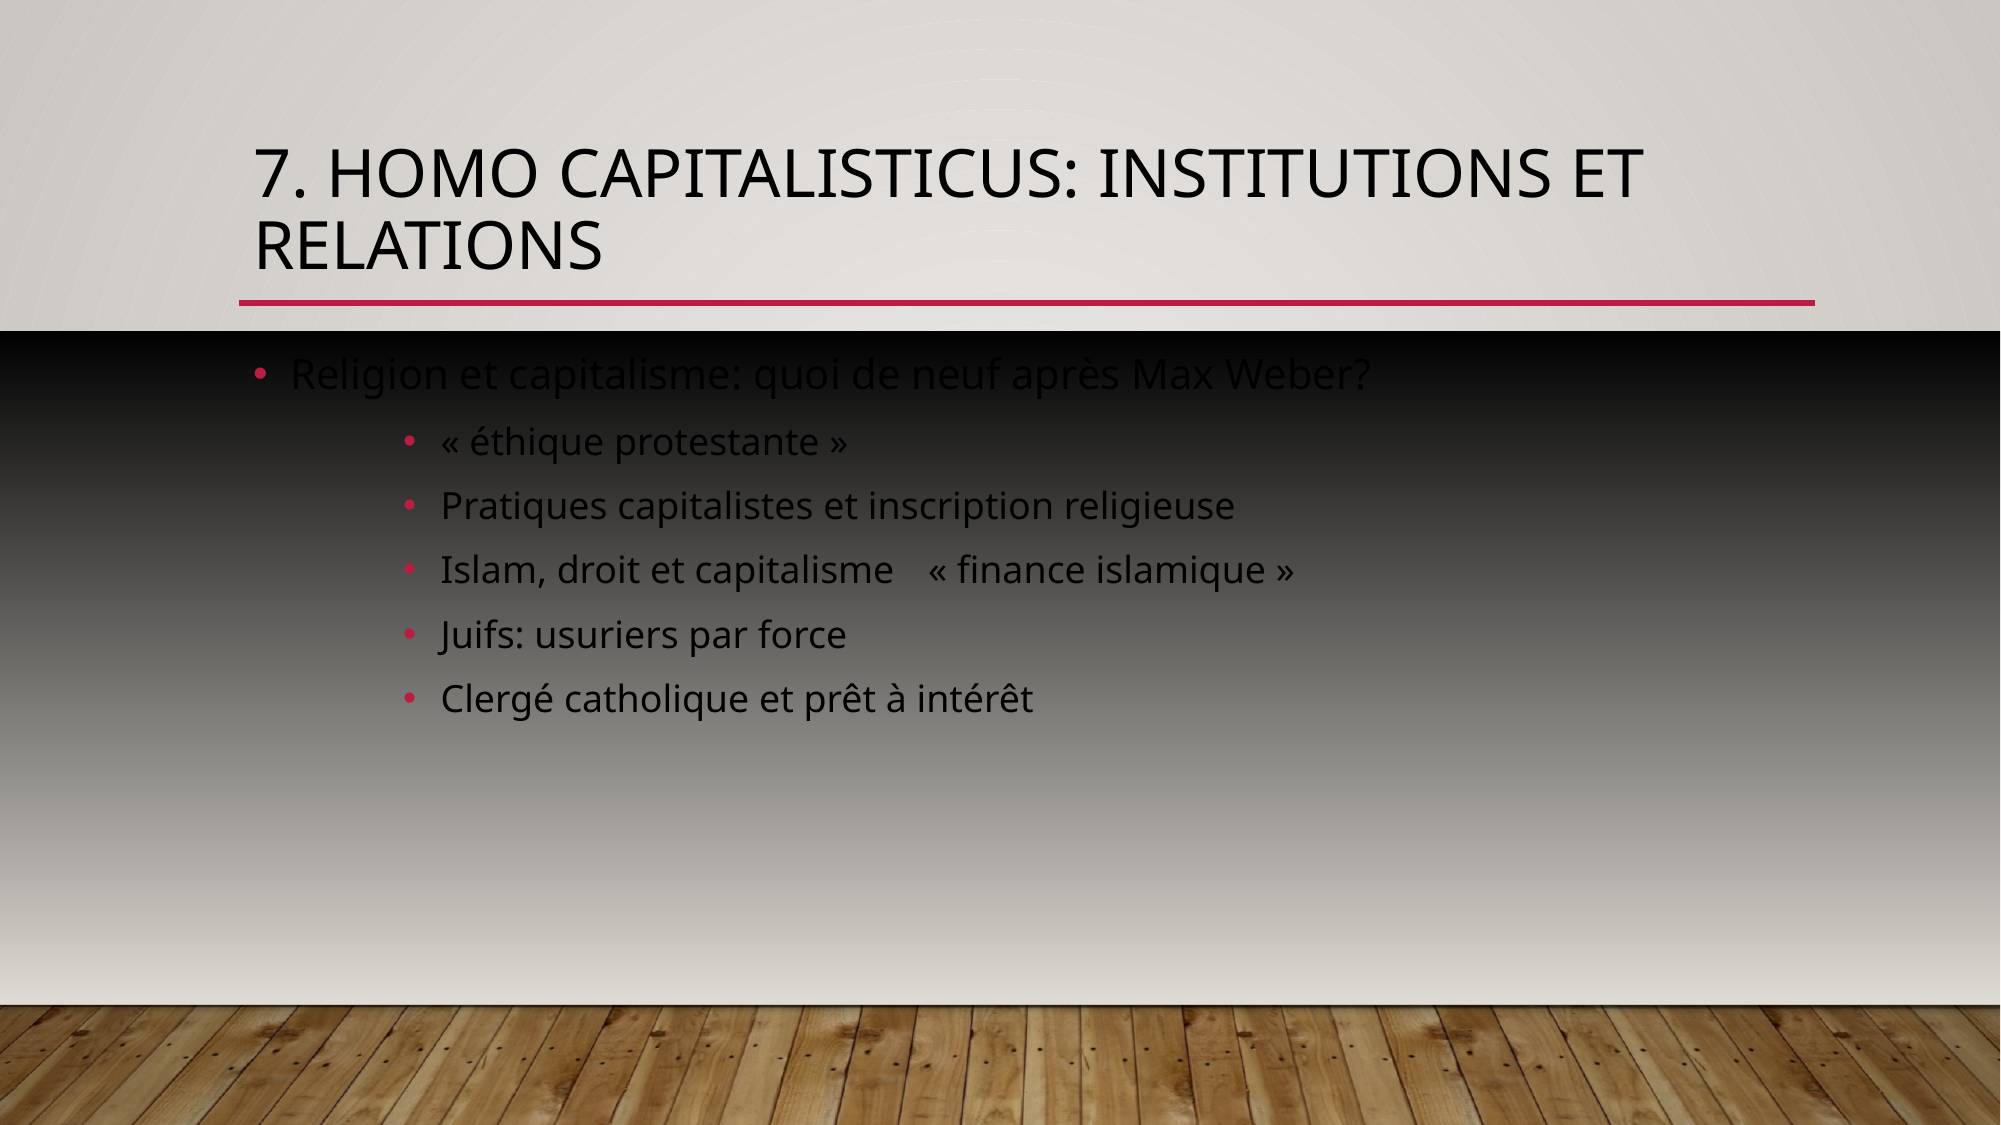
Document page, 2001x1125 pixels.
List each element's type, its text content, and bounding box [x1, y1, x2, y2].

list Religion et capitalisme: quoi de neuf après Max Weber? « éthique protestante » Pratiques capitalistes et inscription religieuse Islam, droit et capitalisme « finance islamique » Juifs: usuriers par force Clergé catholique et prêt à intérêt [238, 330, 1814, 897]
title 7. Homo capitalisticus: institutions et relations [238, 131, 1814, 305]
